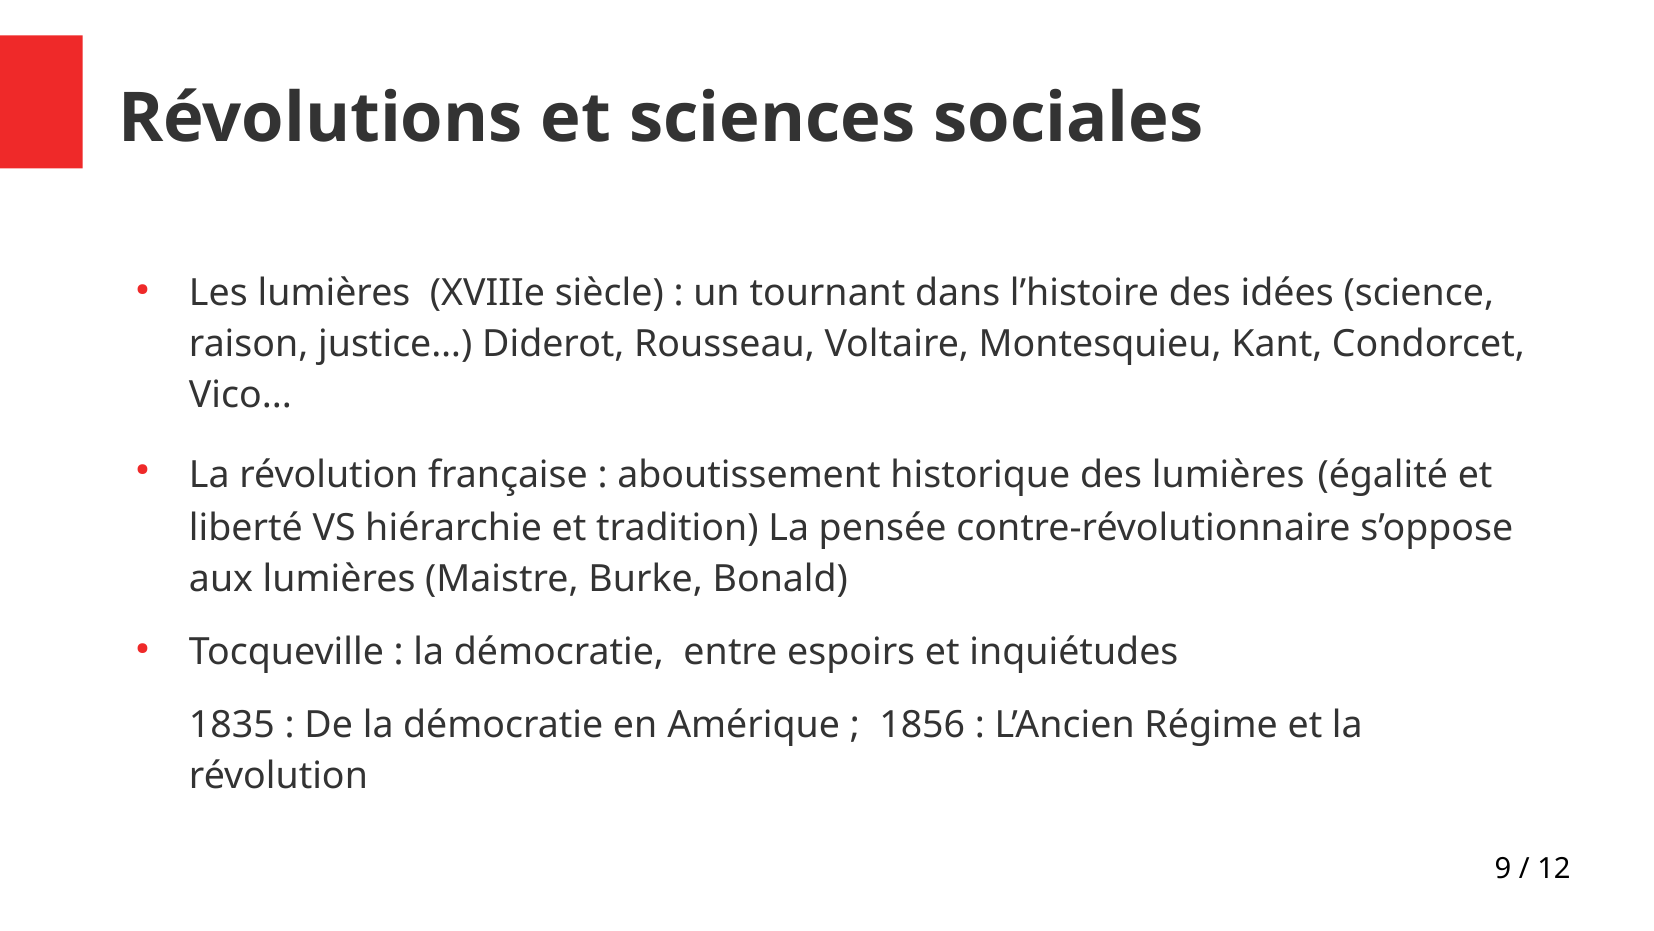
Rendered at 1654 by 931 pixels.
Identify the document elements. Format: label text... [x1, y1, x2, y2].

title Révolutions et sciences sociales [118, 37, 1571, 193]
list Les lumières (XVIIIe siècle) : un tournant dans l’histoire des idées (science, raison, justice…) Diderot, Rousseau, Voltaire, Montesquieu, Kant, Condorcet, Vico... La révolution française : aboutissement historique des lumières (égalité et liberté VS hiérarchie et tradition) La pensée contre-révolutionnaire s’oppose aux lumières (Maistre, Burke, Bonald) Tocqueville : la démocratie, entre espoirs et inquiétudes 1835 : De la démocratie en Amérique ; 1856 : L’Ancien Régime et la révolution [118, 265, 1536, 806]
